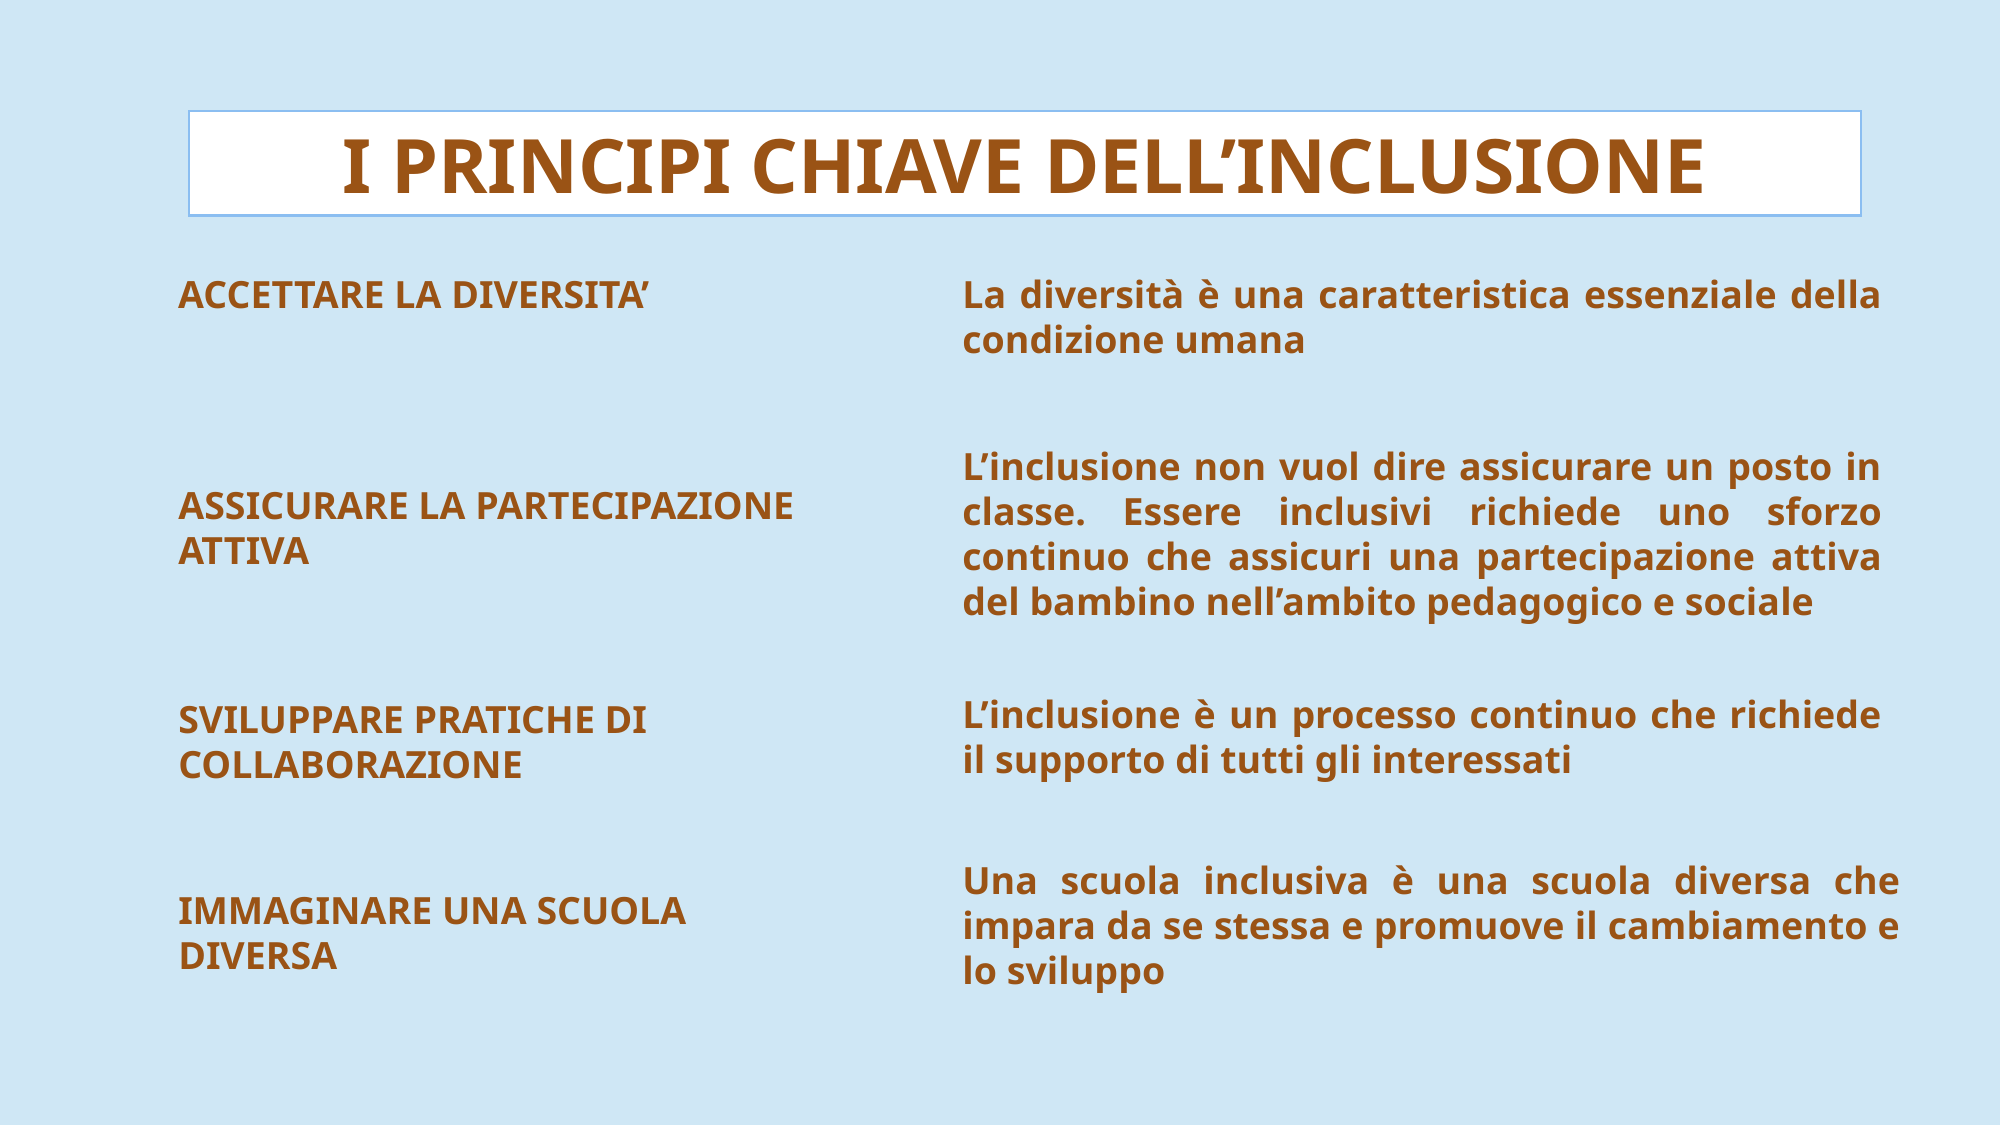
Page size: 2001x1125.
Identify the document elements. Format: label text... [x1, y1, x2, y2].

text_box IMMAGINARE UNA SCUOLA DIVERSA [163, 880, 816, 985]
text_box ACCETTARE LA DIVERSITA’ [163, 263, 753, 324]
text_box L’inclusione è un processo continuo che richiede il supporto di tutti gli interessati [947, 683, 1898, 789]
text_box SVILUPPARE PRATICHE DI COLLABORAZIONE [163, 689, 798, 794]
text_box L’inclusione non vuol dire assicurare un posto in classe. Essere inclusivi richiede uno sforzo continuo che assicuri una partecipazione attiva del bambino nell’ambito pedagogico e sociale [947, 435, 1898, 631]
text_box Una scuola inclusiva è una scuola diversa che impara da se stessa e promuove il cambiamento e lo sviluppo [947, 849, 1916, 1000]
text_box ASSICURARE LA PARTECIPAZIONE ATTIVA [163, 474, 850, 580]
text_box La diversità è una caratteristica essenziale della condizione umana [947, 263, 1898, 369]
text_box I PRINCIPI CHIAVE DELL’INCLUSIONE [188, 110, 1862, 216]
